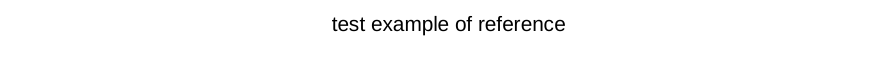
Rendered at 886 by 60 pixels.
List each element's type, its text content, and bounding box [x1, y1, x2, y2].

title test example of reference [17, 7, 880, 42]
